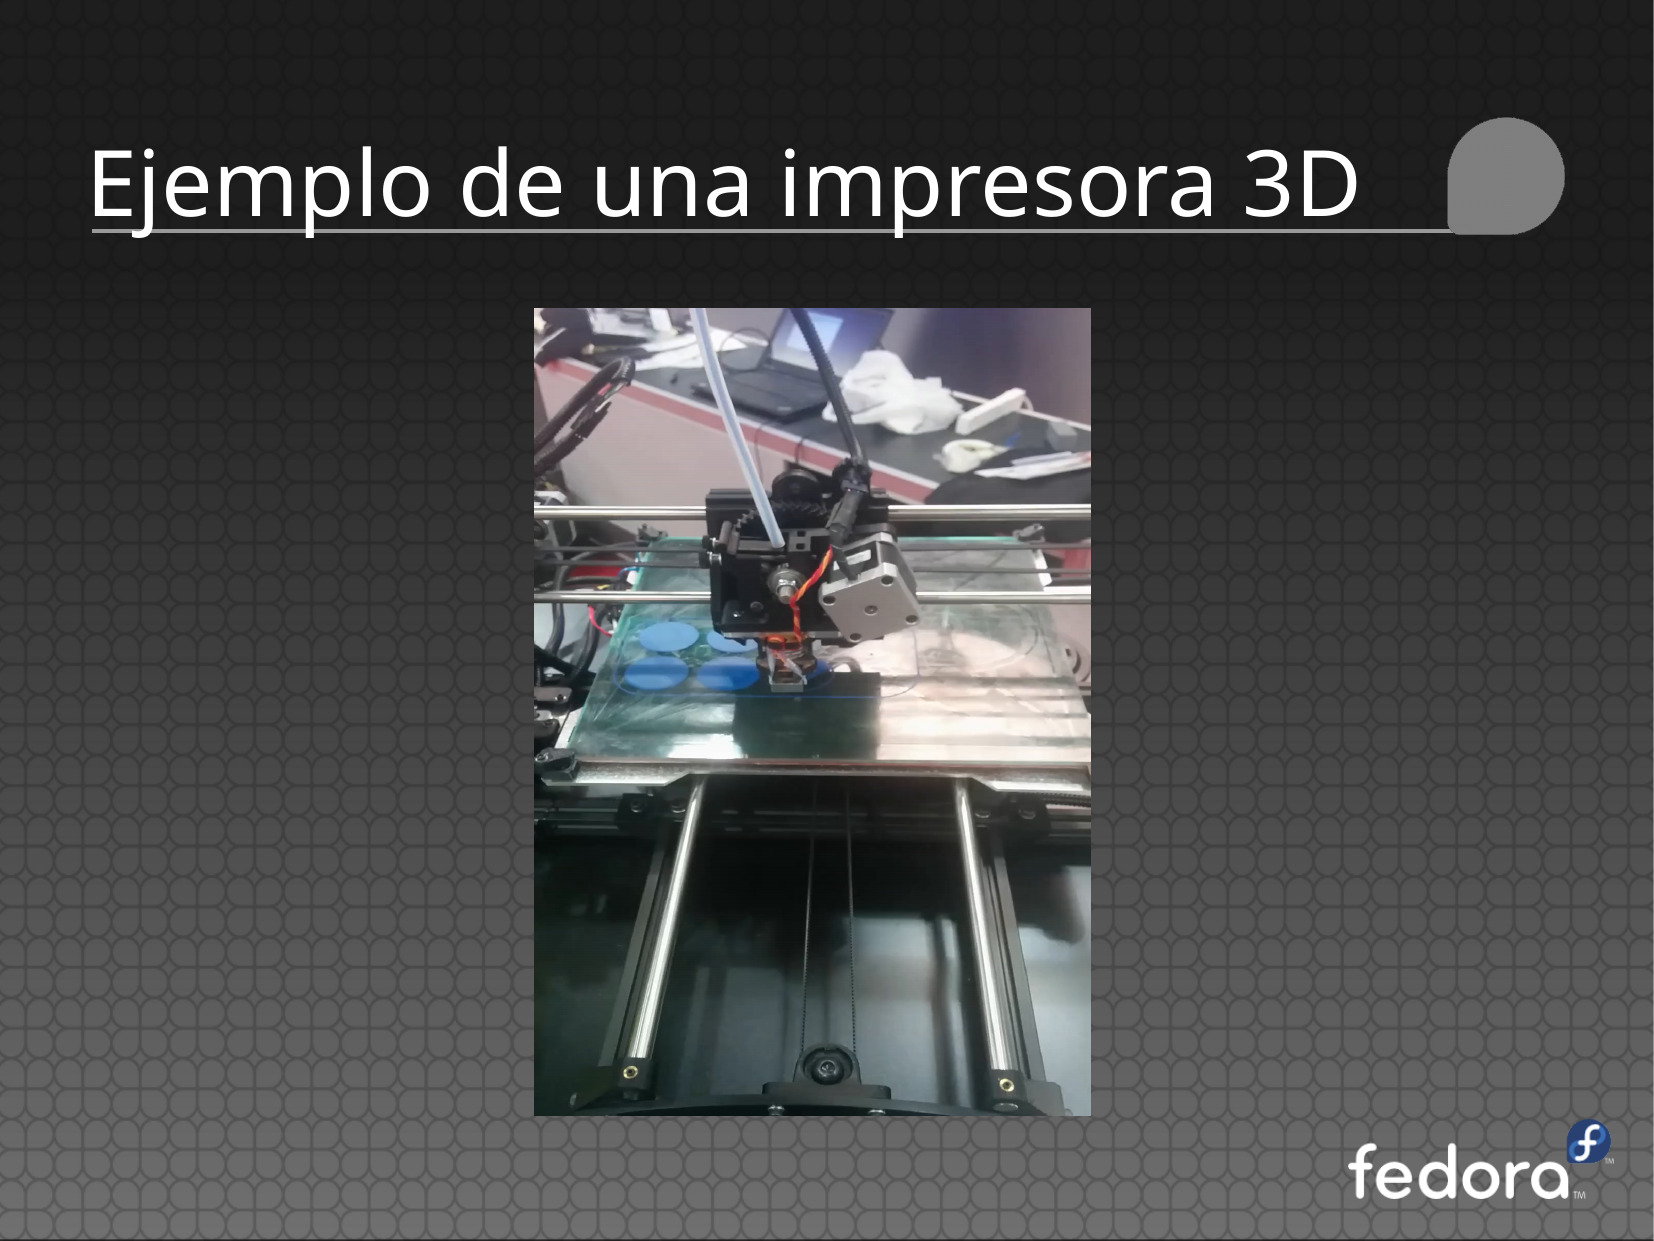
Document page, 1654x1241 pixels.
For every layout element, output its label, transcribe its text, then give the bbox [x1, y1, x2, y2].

text_box [533, 307, 1091, 1117]
title Ejemplo de una impresora 3D [86, 112, 1576, 249]
picture [0, 0, 1654, 1241]
